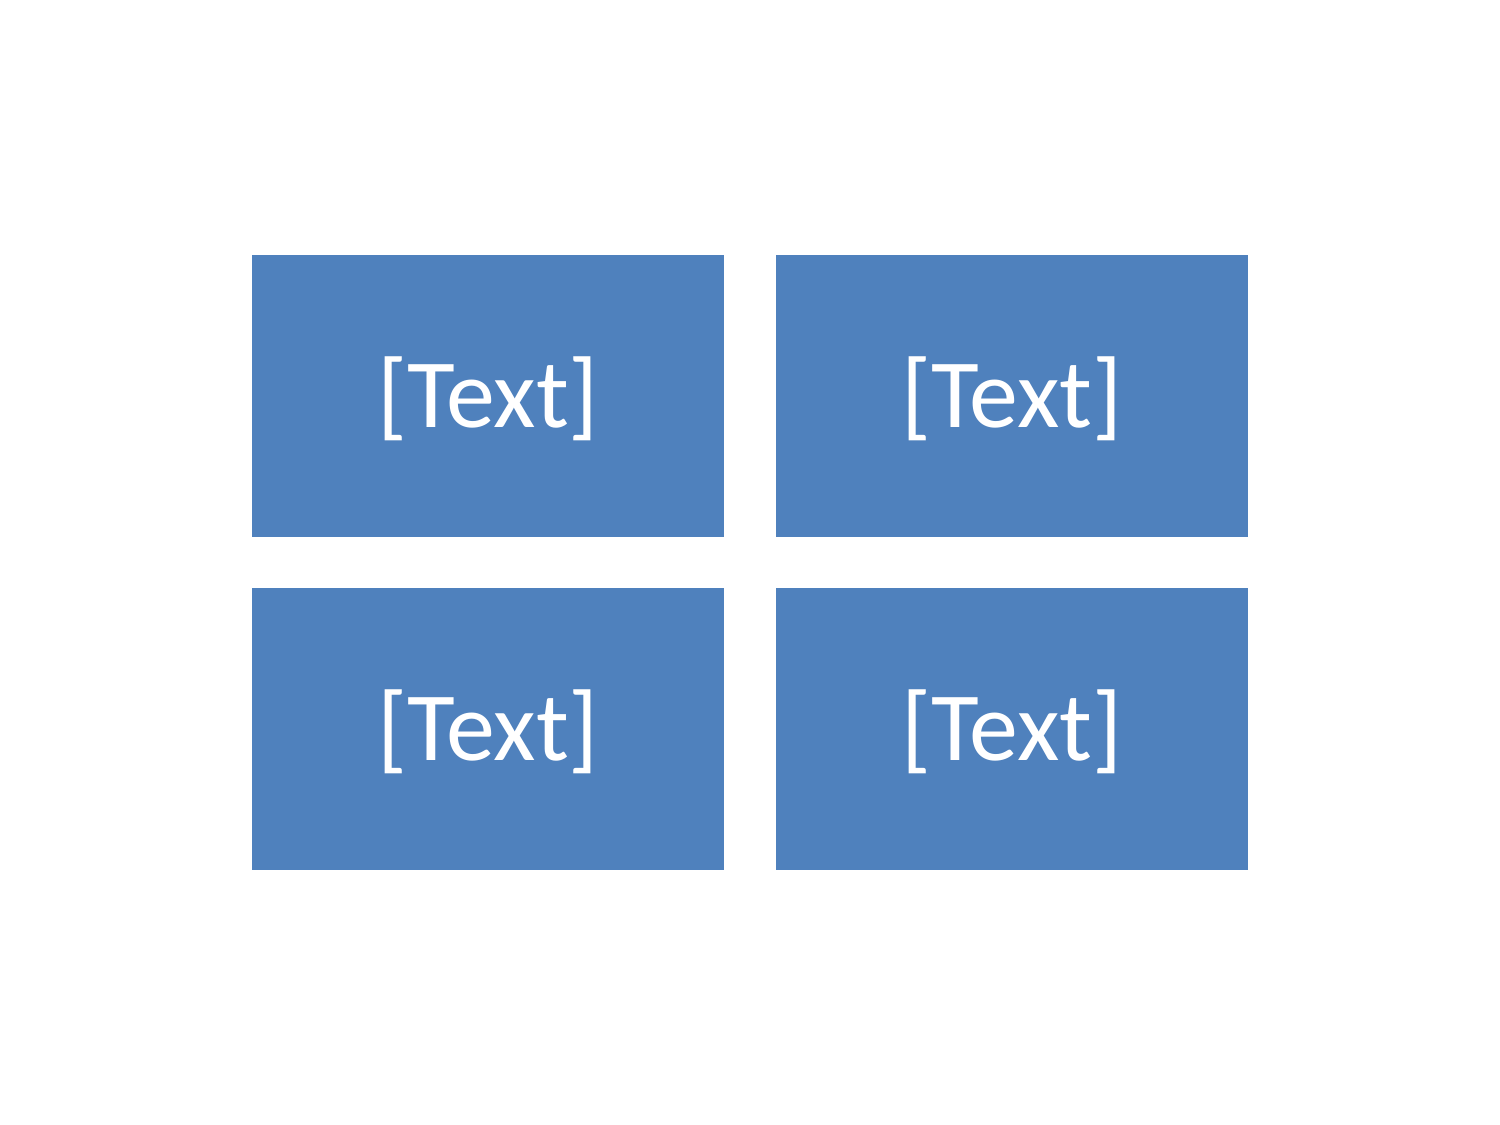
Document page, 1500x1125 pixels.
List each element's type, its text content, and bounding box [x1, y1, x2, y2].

text_box [Text] [773, 253, 1250, 539]
text_box [Text] [773, 586, 1250, 872]
text_box [Text] [250, 586, 727, 872]
text_box [Text] [250, 253, 727, 539]
